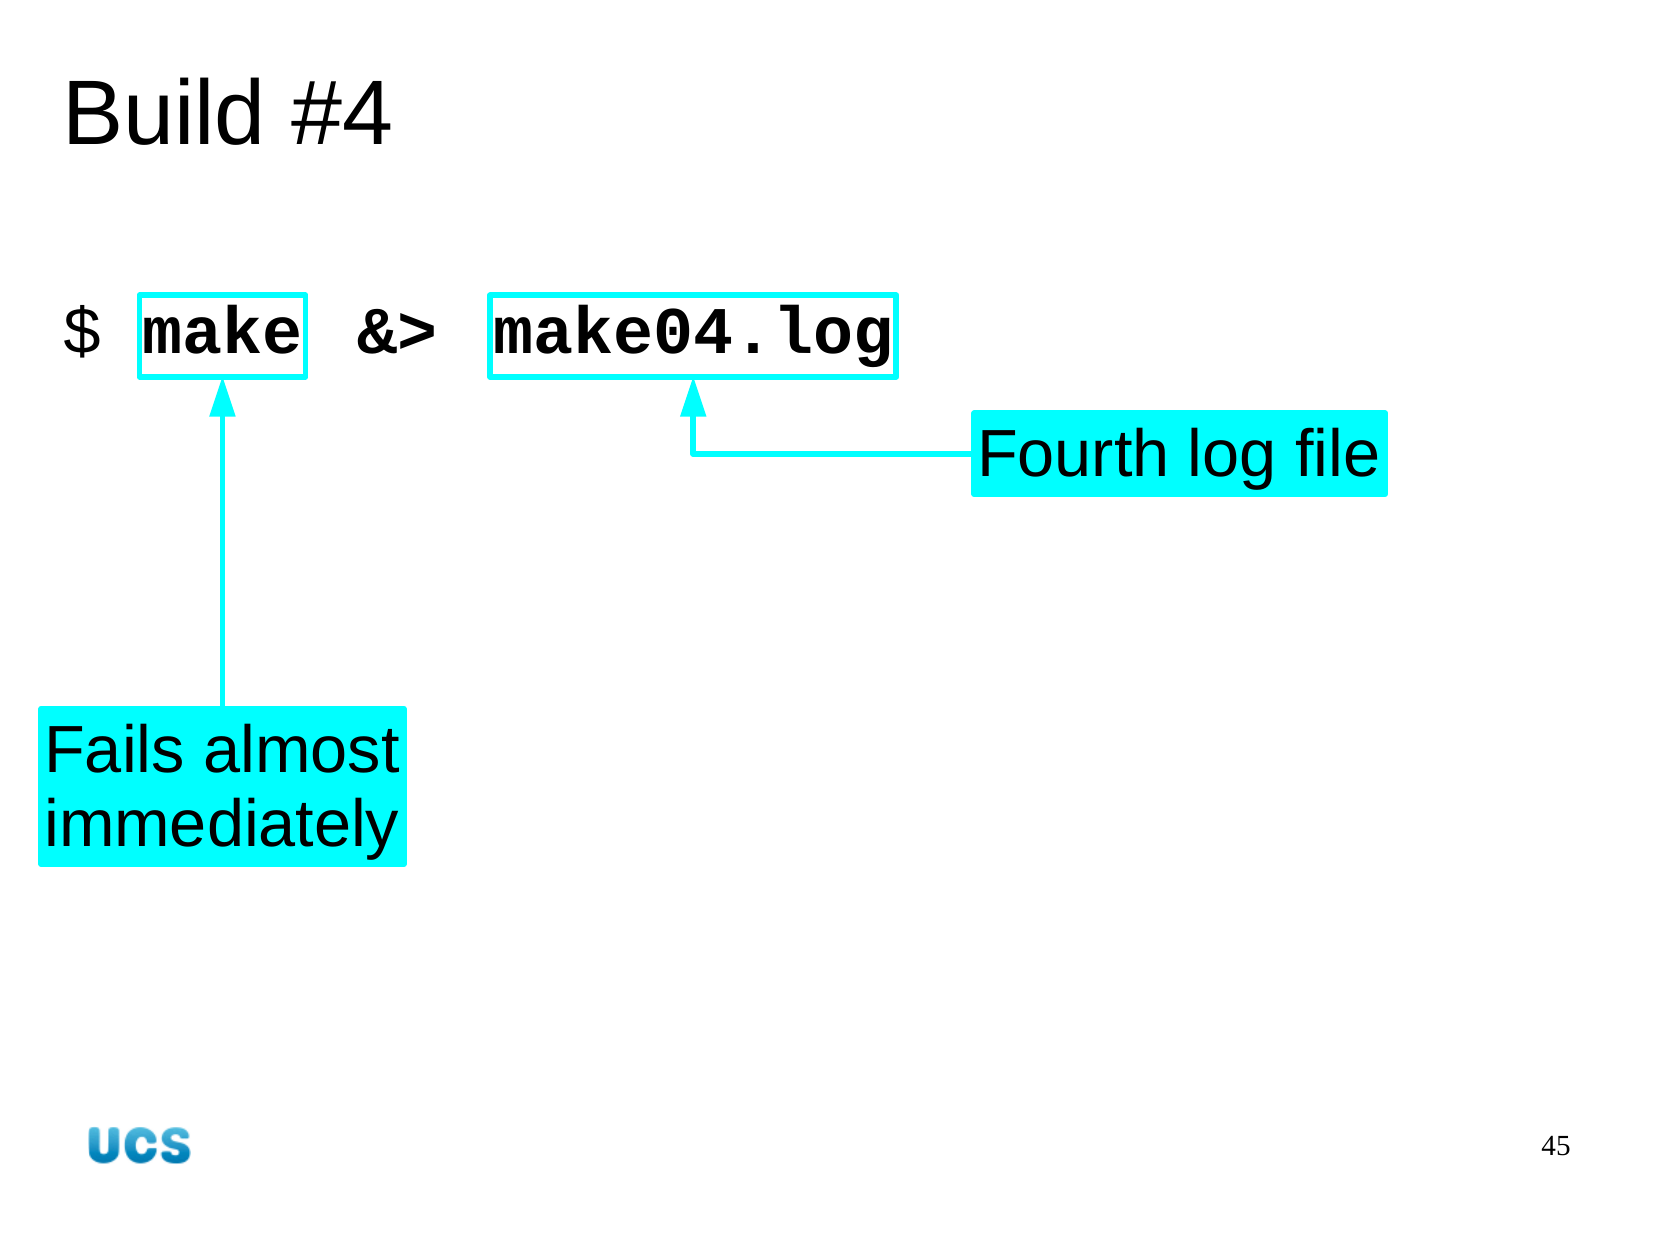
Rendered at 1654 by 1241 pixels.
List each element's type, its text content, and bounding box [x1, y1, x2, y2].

text_box &> [354, 295, 441, 377]
text_box Fourth log file [974, 413, 1386, 495]
text_box Fails almost immediately [41, 708, 404, 865]
text_box $ [59, 295, 106, 377]
text_box make04.log [490, 295, 897, 377]
text_box make [139, 295, 306, 377]
picture [88, 1126, 191, 1165]
text_box Build #4 [59, 59, 397, 168]
